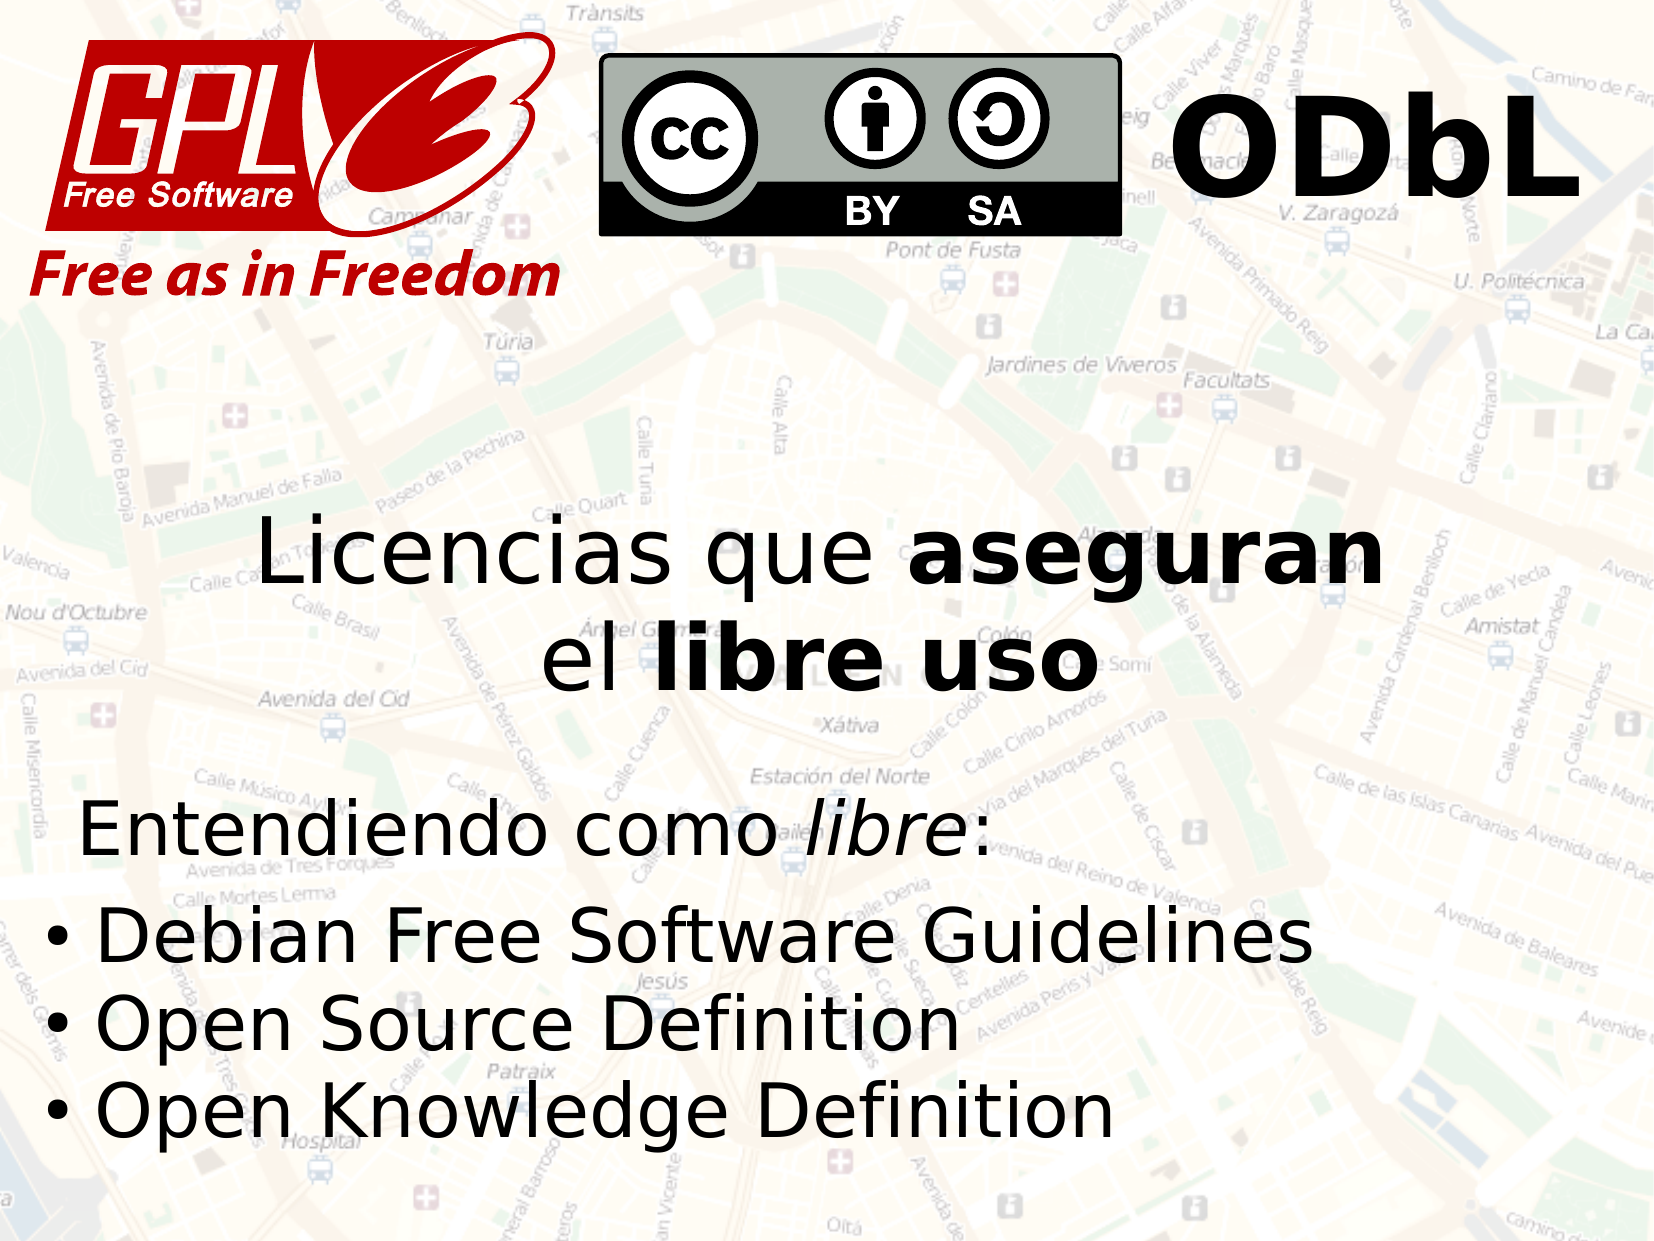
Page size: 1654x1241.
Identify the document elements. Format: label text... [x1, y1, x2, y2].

text_box Debian Free Software Guidelines Open Source Definition Open Knowledge Definition [29, 885, 1565, 1163]
title Entendiendo como libre: [76, 773, 1565, 885]
title Licencias que aseguran el libre uso [76, 498, 1566, 713]
text_box ODbL [1151, 61, 1624, 237]
picture [598, 53, 1123, 237]
picture [29, 30, 562, 296]
